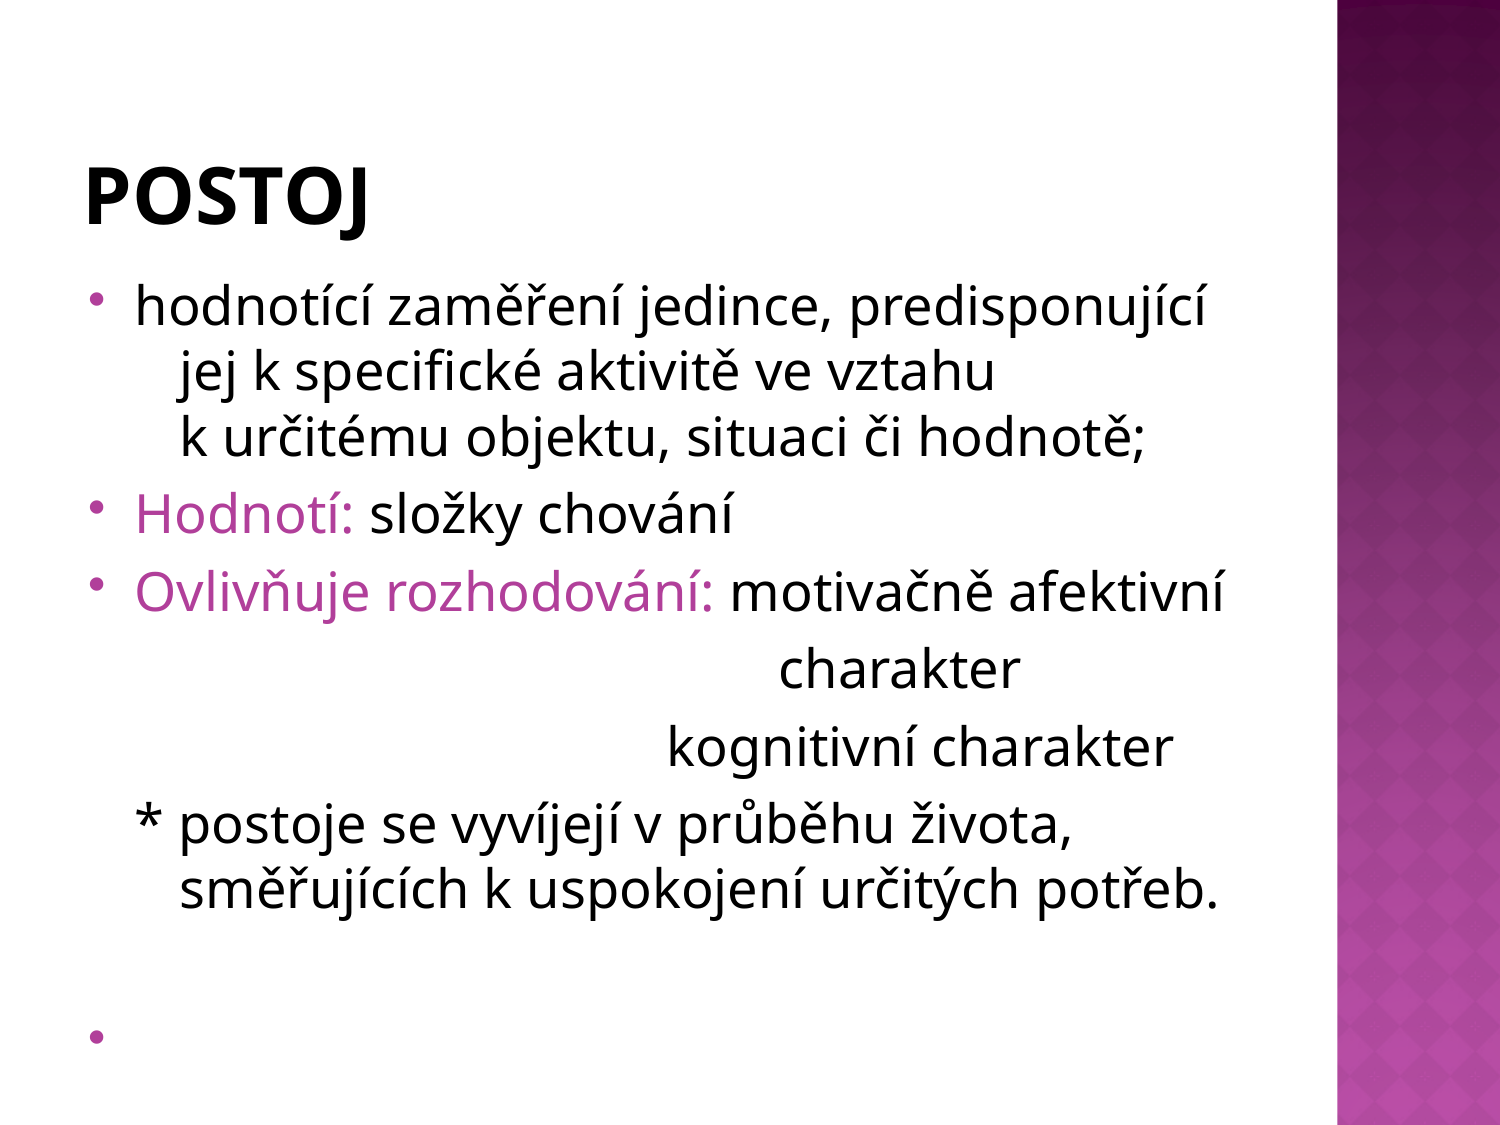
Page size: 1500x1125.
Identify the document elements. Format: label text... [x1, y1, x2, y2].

title Postoj [75, 52, 1263, 240]
list hodnotící zaměření jedince, predisponující jej k specifické aktivitě ve vztahu k určitému objektu, situaci či hodnotě; Hodnotí: složky chování Ovlivňuje rozhodování: motivačně afektivní charakter kognitivní charakter * postoje se vyvíjejí v průběhu života, směřujících k uspokojení určitých potřeb. [75, 264, 1263, 1060]
